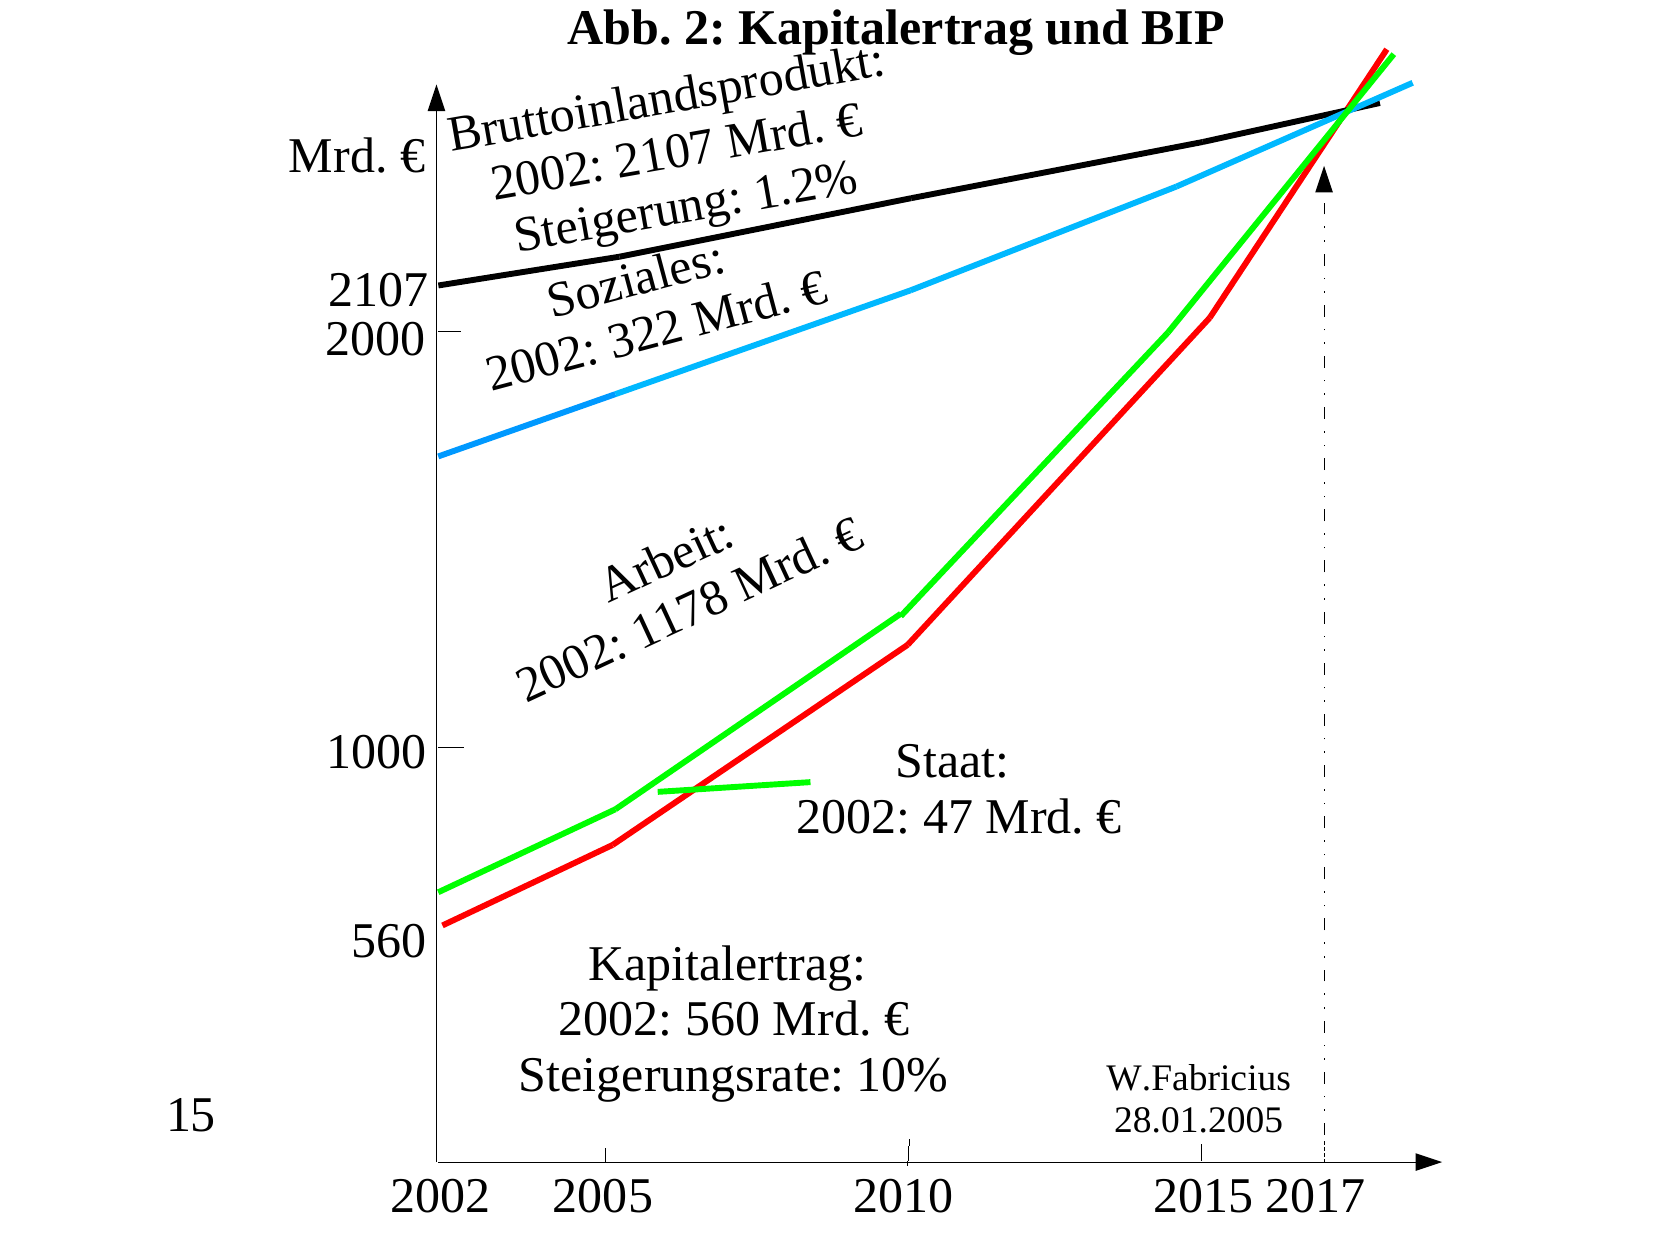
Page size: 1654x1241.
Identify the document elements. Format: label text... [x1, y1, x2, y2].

text_box 1000 [326, 723, 427, 785]
text_box <Nummer> [166, 1087, 401, 1149]
text_box Staat: 2002: 47 Mrd. € [796, 733, 1122, 856]
text_box 2002 2005 2010 2015 2017 [390, 1167, 1460, 1229]
text_box Soziales: 2002: 322 Mrd. € [465, 204, 836, 414]
text_box 560 [351, 912, 428, 974]
text_box 2000 [325, 311, 426, 372]
text_box Arbeit: 2002: 1178 Mrd. € [484, 454, 877, 724]
text_box Abb. 2: Kapitalertrag und BIP [567, 0, 1227, 66]
text_box 2107 [328, 262, 429, 323]
text_box Bruttoinlandsprodukt: 2002: 2107 Mrd. € Steigerung: 1.2% [443, 66, 912, 288]
text_box W.Fabricius 28.01.2005 [1106, 1057, 1293, 1151]
text_box Mrd. € [288, 128, 426, 189]
text_box Kapitalertrag: 2002: 560 Mrd. € Steigerungsrate: 10% [518, 935, 949, 1119]
